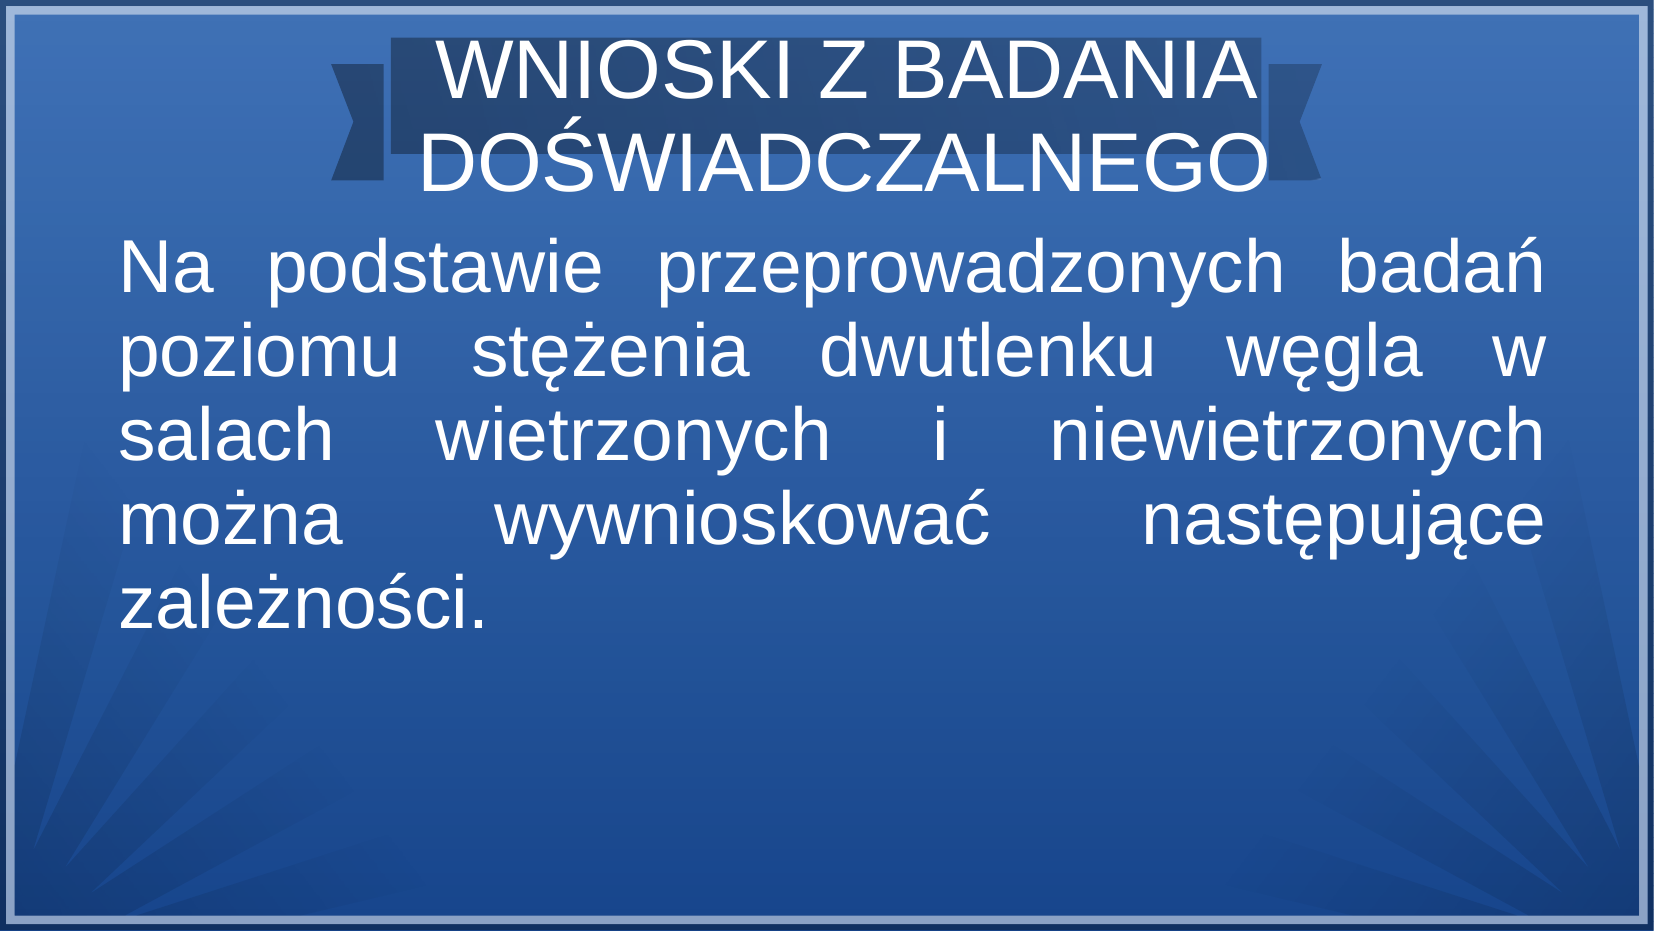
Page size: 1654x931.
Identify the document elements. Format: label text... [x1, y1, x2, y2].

list Na podstawie przeprowadzonych badań poziomu stężenia dwutlenku węgla w salach wietrzonych i niewietrzonych można wywnioskować następujące zależności. [59, 224, 1548, 848]
title WNIOSKI Z BADANIA DOŚWIADCZALNEGO [177, 19, 1453, 213]
